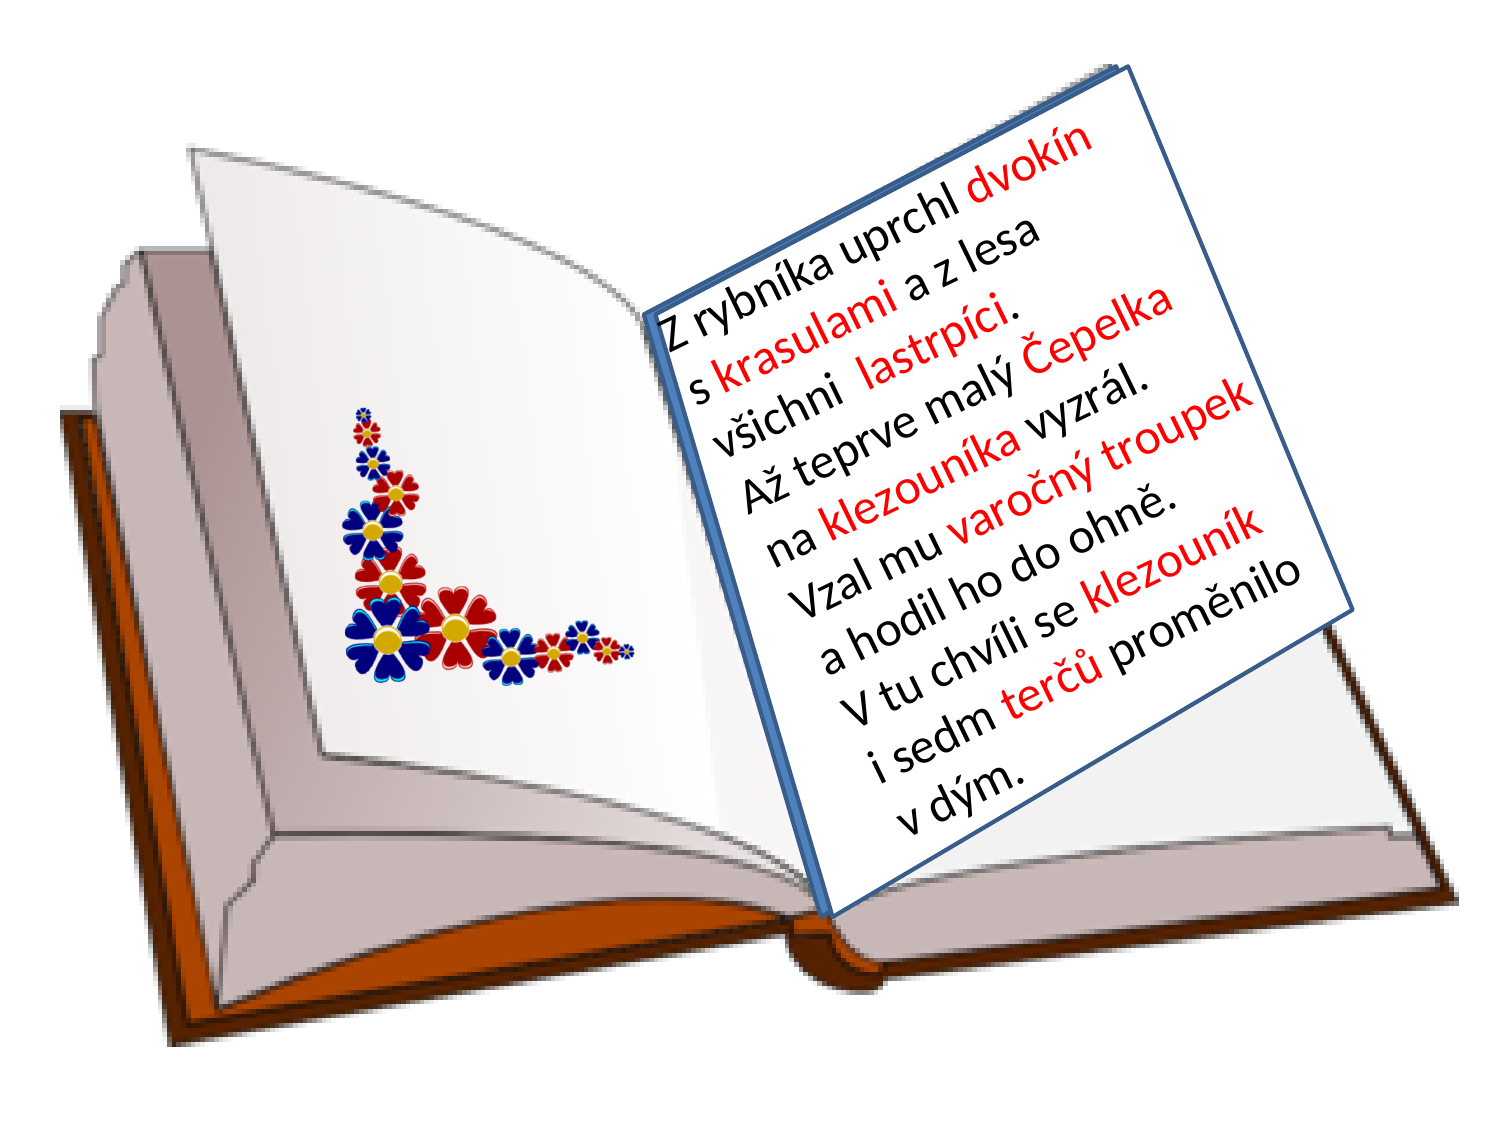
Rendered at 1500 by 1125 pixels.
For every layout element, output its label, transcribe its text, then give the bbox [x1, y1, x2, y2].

picture [60, 64, 1459, 1047]
text_box [658, 365, 906, 917]
text_box Z rybníka uprchl dvokín s krasulami a z lesa všichni lastrpíci. Až teprve malý Čepelka na klezouníka vyzrál. Vzal mu varočný troupek a hodil ho do ohně. V tu chvíli se klezouník i sedm terčů proměnilo v dým. [631, 65, 1426, 916]
text_box [974, 66, 1120, 141]
